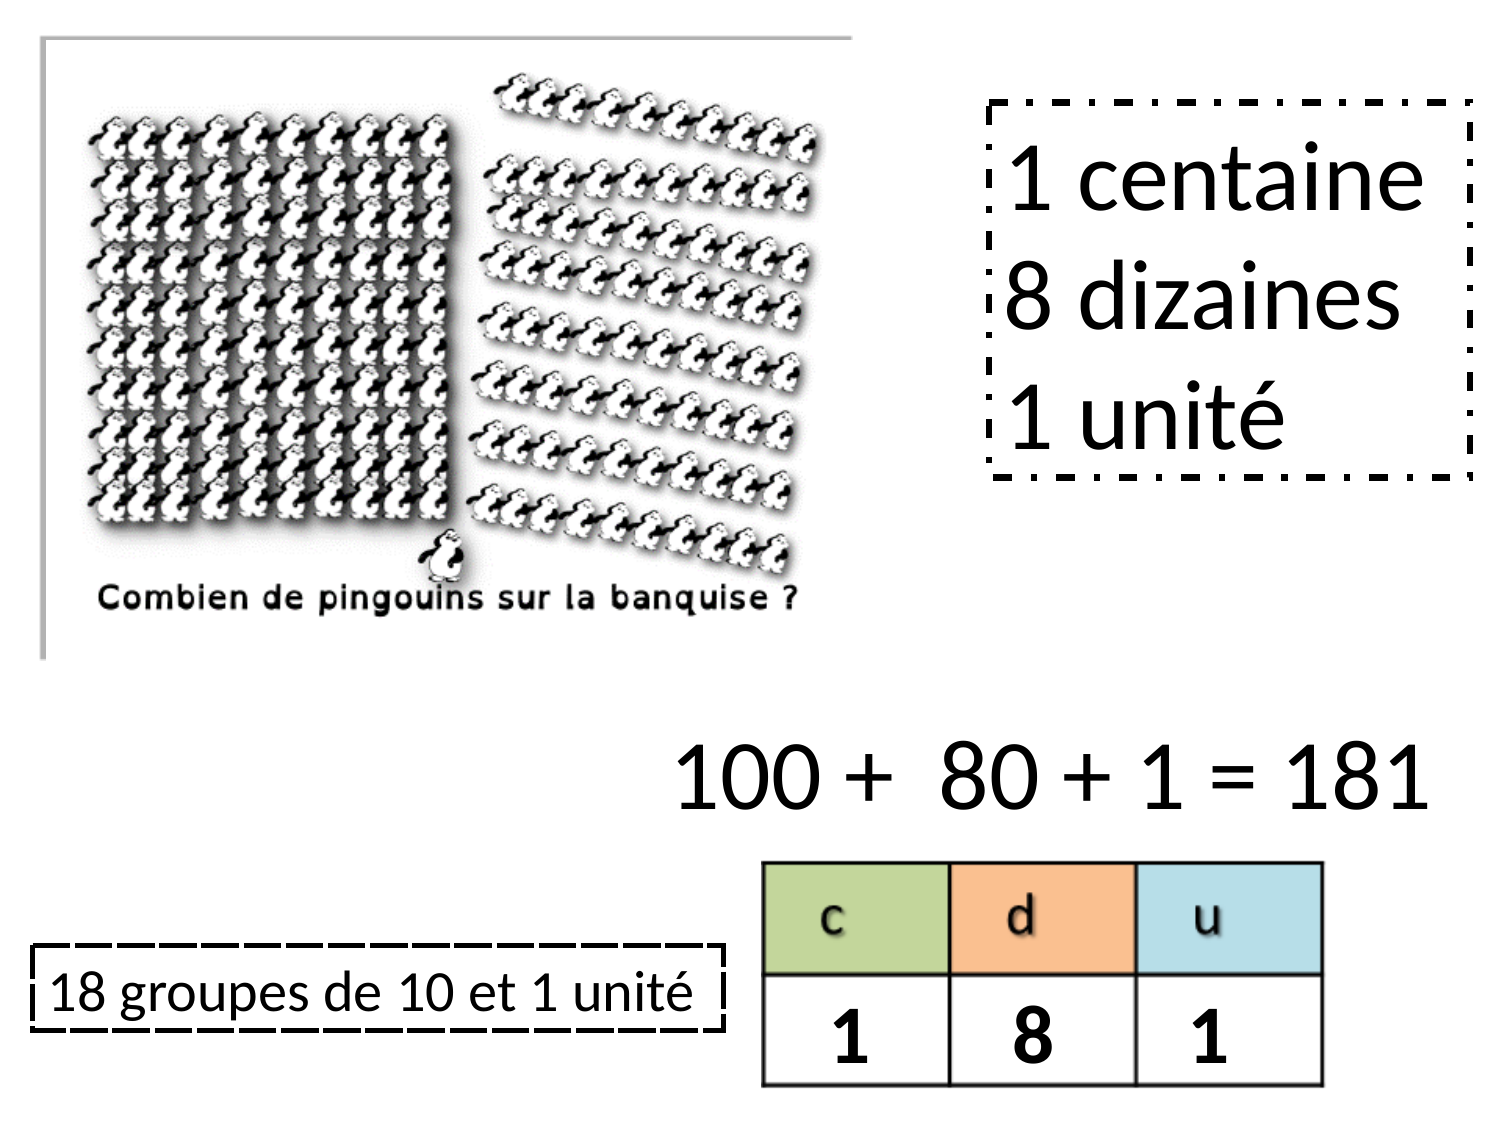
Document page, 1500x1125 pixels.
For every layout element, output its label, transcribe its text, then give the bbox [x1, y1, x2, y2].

picture [77, 71, 828, 634]
text_box 1 [814, 973, 886, 1088]
text_box 18 groupes de 10 et 1 unité [33, 945, 723, 1030]
text_box 8 [998, 973, 1070, 1088]
text_box 1 [1173, 973, 1245, 1088]
text_box 1 centaine 8 dizaines 1 unité [989, 102, 1470, 477]
text_box 100 + 80 + 1 = 181 [655, 702, 1449, 837]
picture [761, 856, 1328, 1090]
